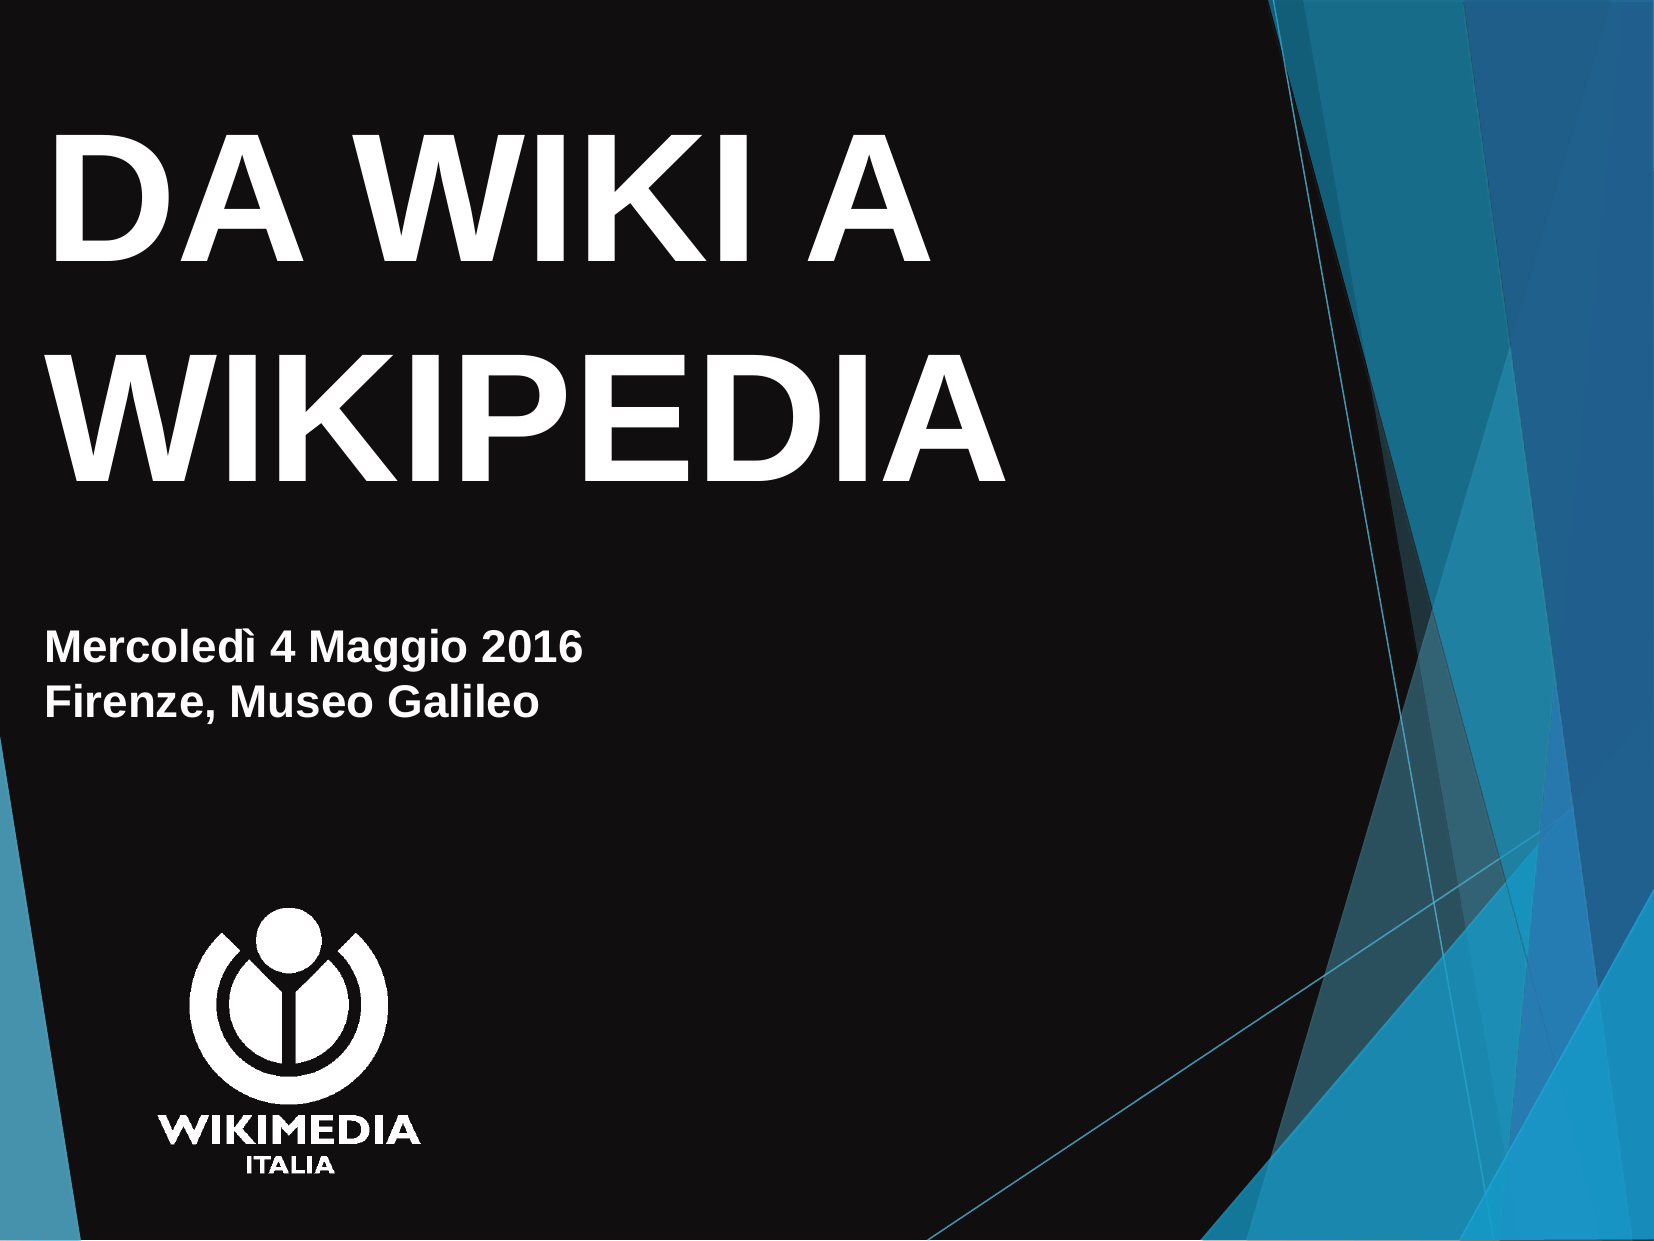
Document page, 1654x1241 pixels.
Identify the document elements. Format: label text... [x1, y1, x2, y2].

text_box DA WIKI A WIKIPEDIA [29, 70, 1309, 526]
picture [141, 895, 439, 1193]
text_box Mercoledì 4 Maggio 2016 Firenze, Museo Galileo [29, 609, 1309, 735]
